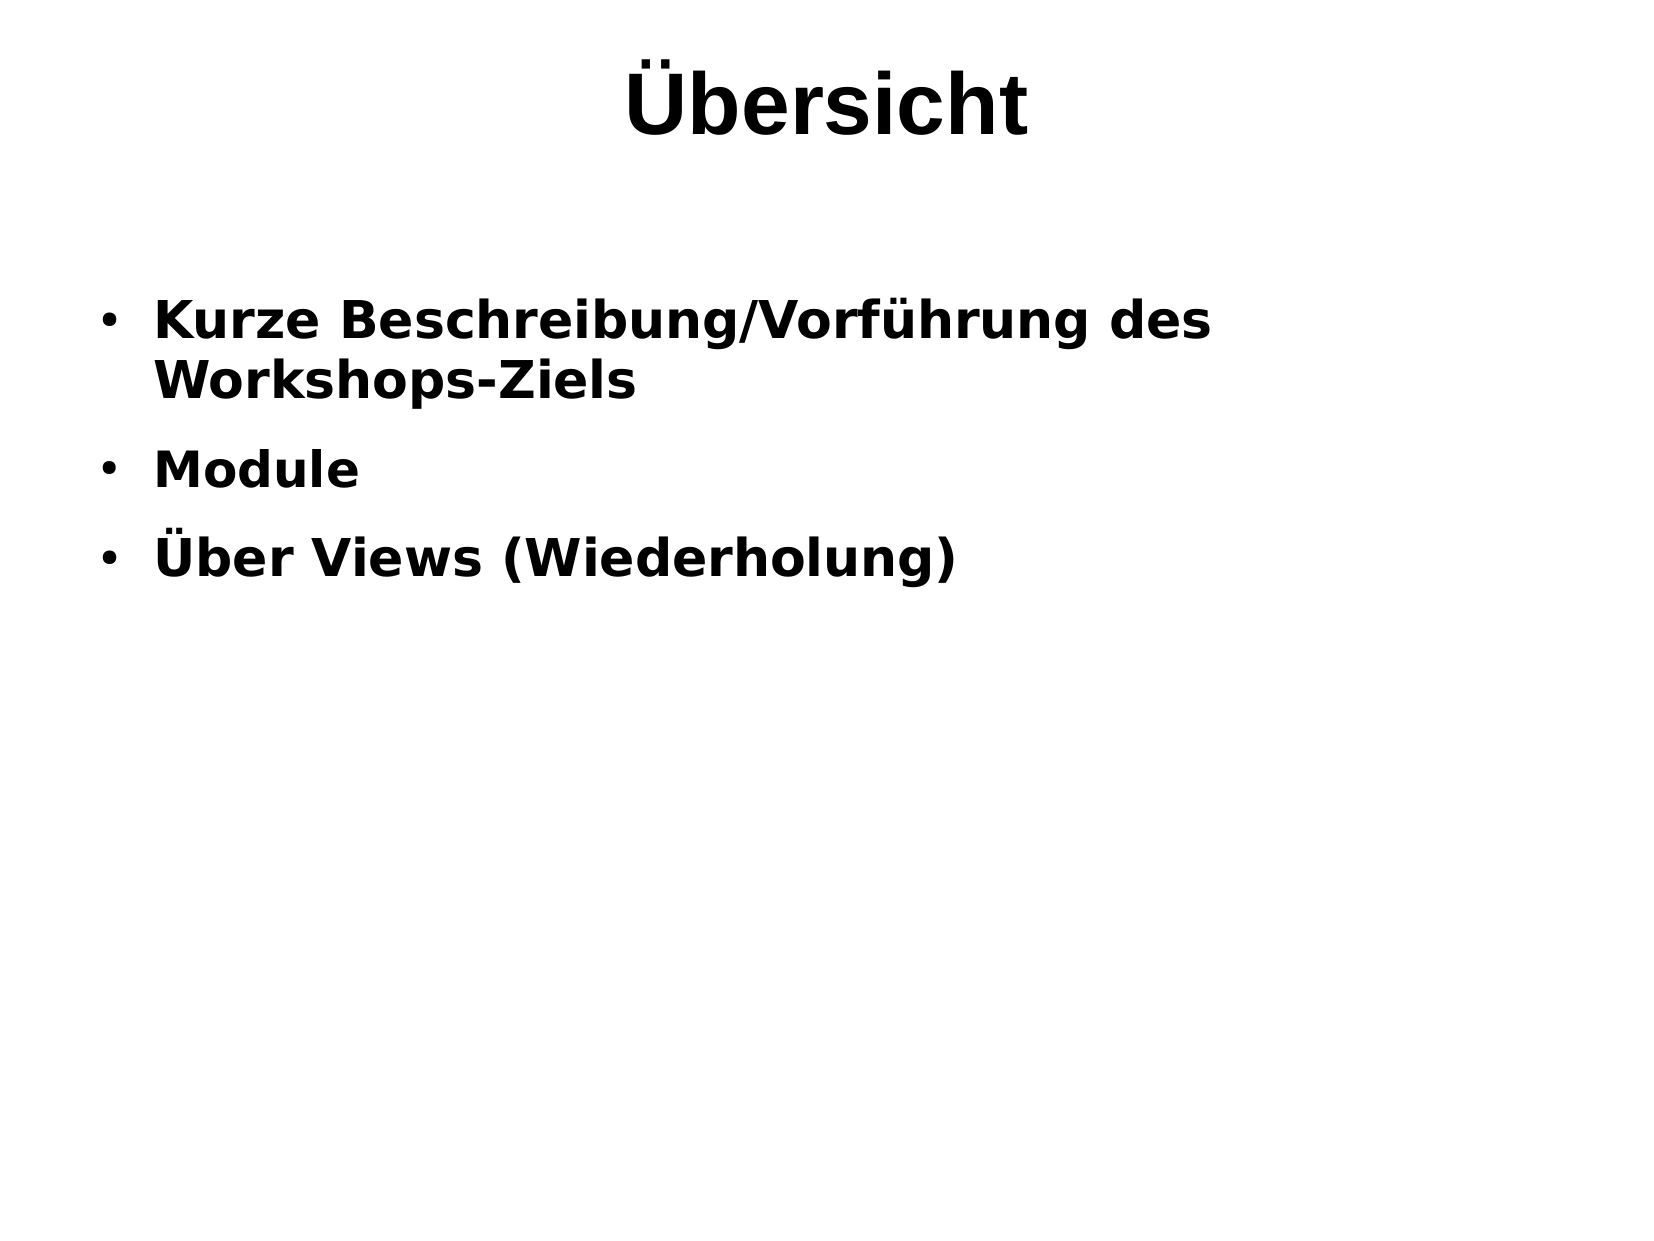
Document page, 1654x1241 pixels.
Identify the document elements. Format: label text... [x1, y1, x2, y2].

list Kurze Beschreibung/Vorführung des Workshops-Ziels Module Über Views (Wiederholung) [82, 290, 1571, 1109]
title Übersicht [82, 40, 1571, 266]
